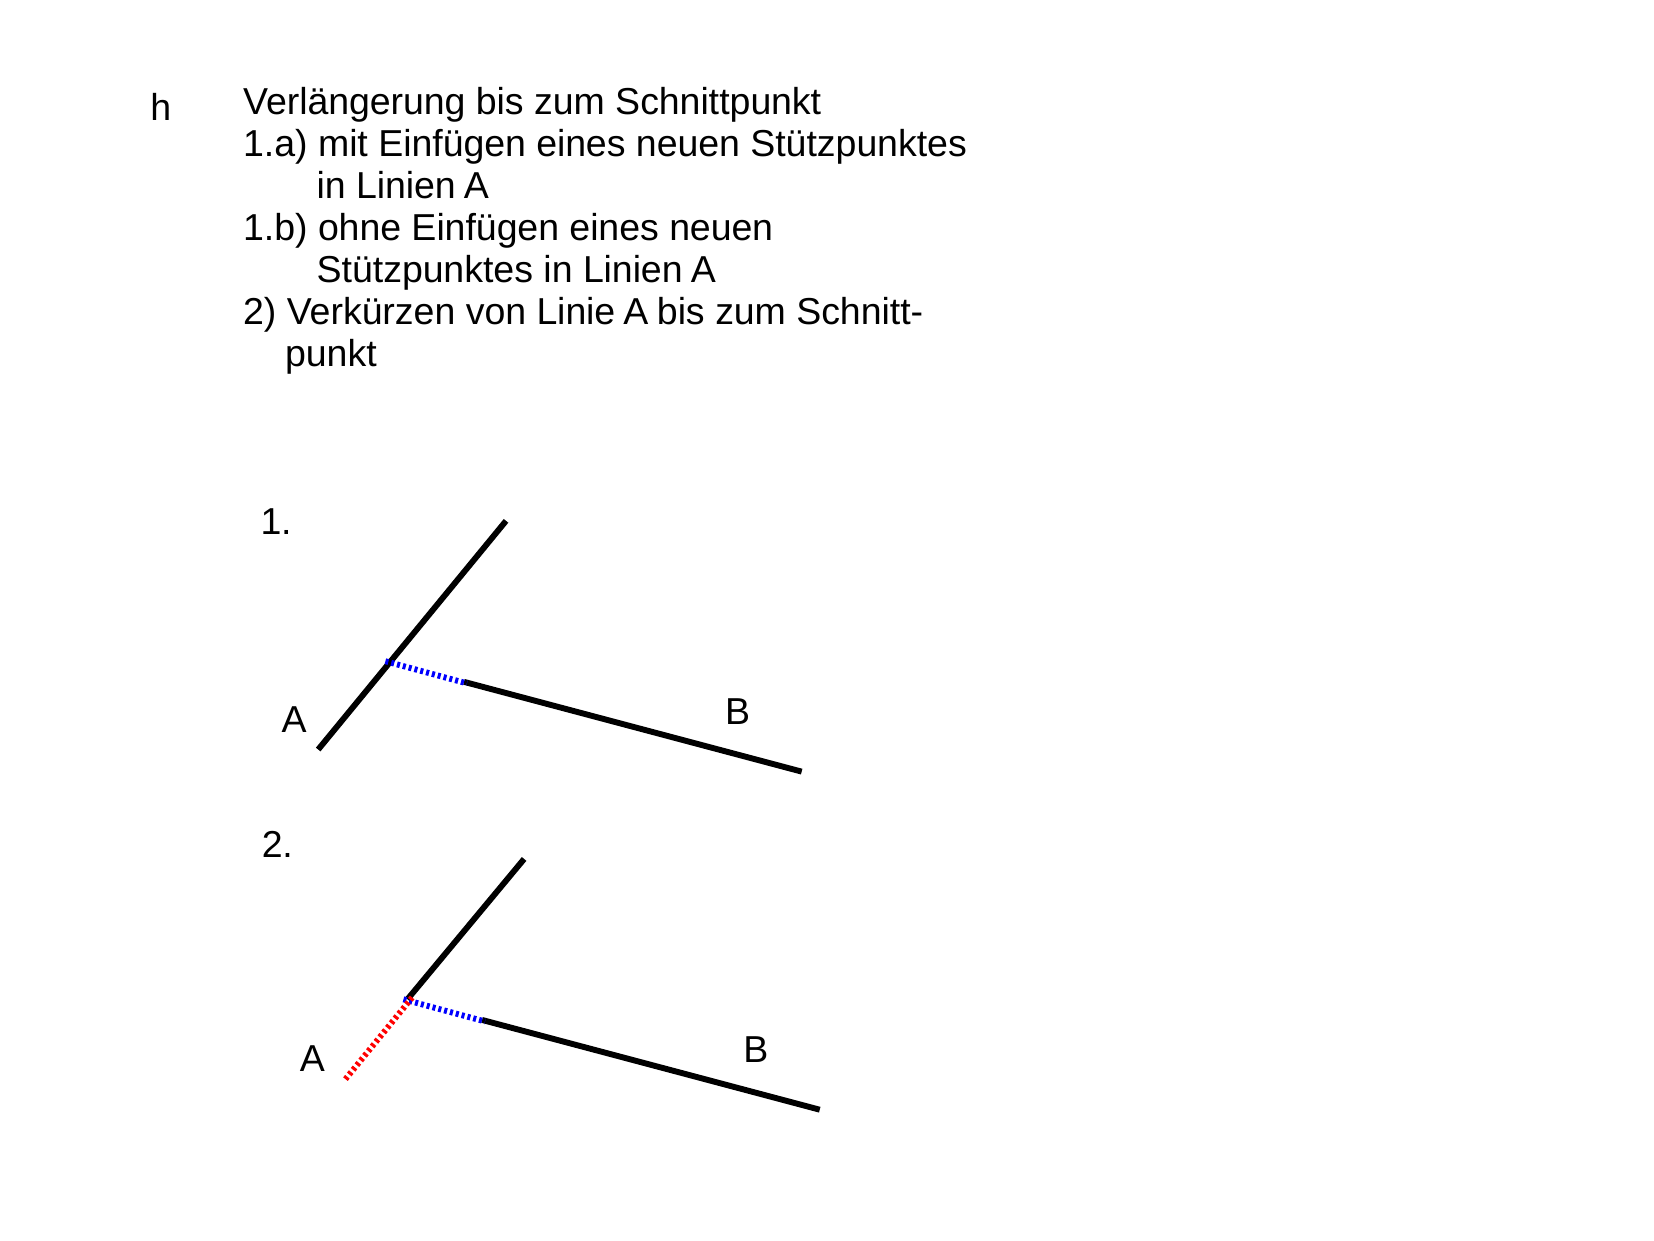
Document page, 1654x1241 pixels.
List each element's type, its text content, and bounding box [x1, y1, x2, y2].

text_box h [135, 79, 186, 137]
text_box 2. [247, 816, 318, 877]
text_box A [266, 691, 328, 751]
text_box Verlängerung bis zum Schnittpunkt 1.a) mit Einfügen eines neuen Stützpunktes in Linien A 1.b) ohne Einfügen eines neuen Stützpunktes in Linien A 2) Verkürzen von Linie A bis zum Schnitt- punkt [228, 72, 983, 383]
text_box A [285, 1029, 346, 1089]
text_box B [710, 683, 766, 741]
text_box B [728, 1021, 784, 1079]
text_box 1. [245, 493, 317, 553]
